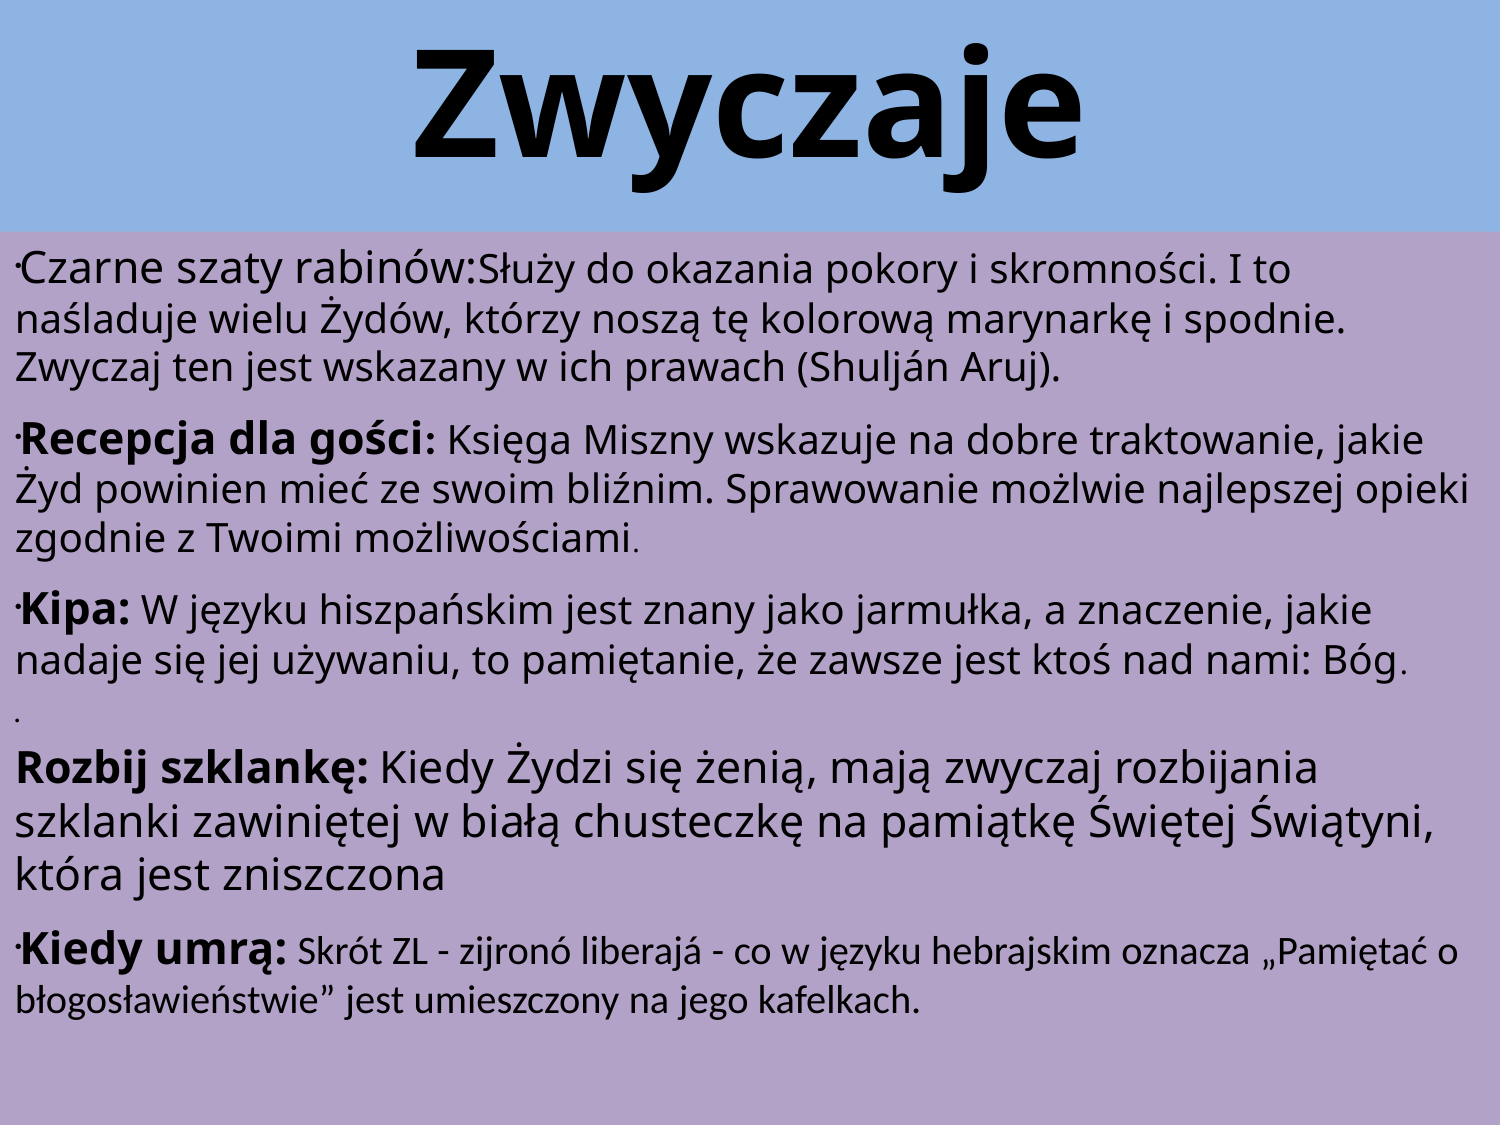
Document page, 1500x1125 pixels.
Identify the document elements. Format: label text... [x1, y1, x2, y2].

title Zwyczaje [0, 0, 1500, 231]
list Czarne szaty rabinów:Służy do okazania pokory i skromności. I to naśladuje wielu Żydów, którzy noszą tę kolorową marynarkę i spodnie. Zwyczaj ten jest wskazany w ich prawach (Shulján Aruj). Recepcja dla gości: Księga Miszny wskazuje na dobre traktowanie, jakie Żyd powinien mieć ze swoim bliźnim. Sprawowanie możlwie najlepszej opieki zgodnie z Twoimi możliwościami. Kipa: W języku hiszpańskim jest znany jako jarmułka, a znaczenie, jakie nadaje się jej używaniu, to pamiętanie, że zawsze jest ktoś nad nami: Bóg. Rozbij szklankę: Kiedy Żydzi się żenią, mają zwyczaj rozbijania szklanki zawiniętej w białą chusteczkę na pamiątkę Świętej Świątyni, która jest zniszczona Kiedy umrą: Skrót ZL - zijronó liberajá - co w języku hebrajskim oznacza „Pamiętać o błogosławieństwie” jest umieszczony na jego kafelkach. [0, 231, 1500, 1125]
